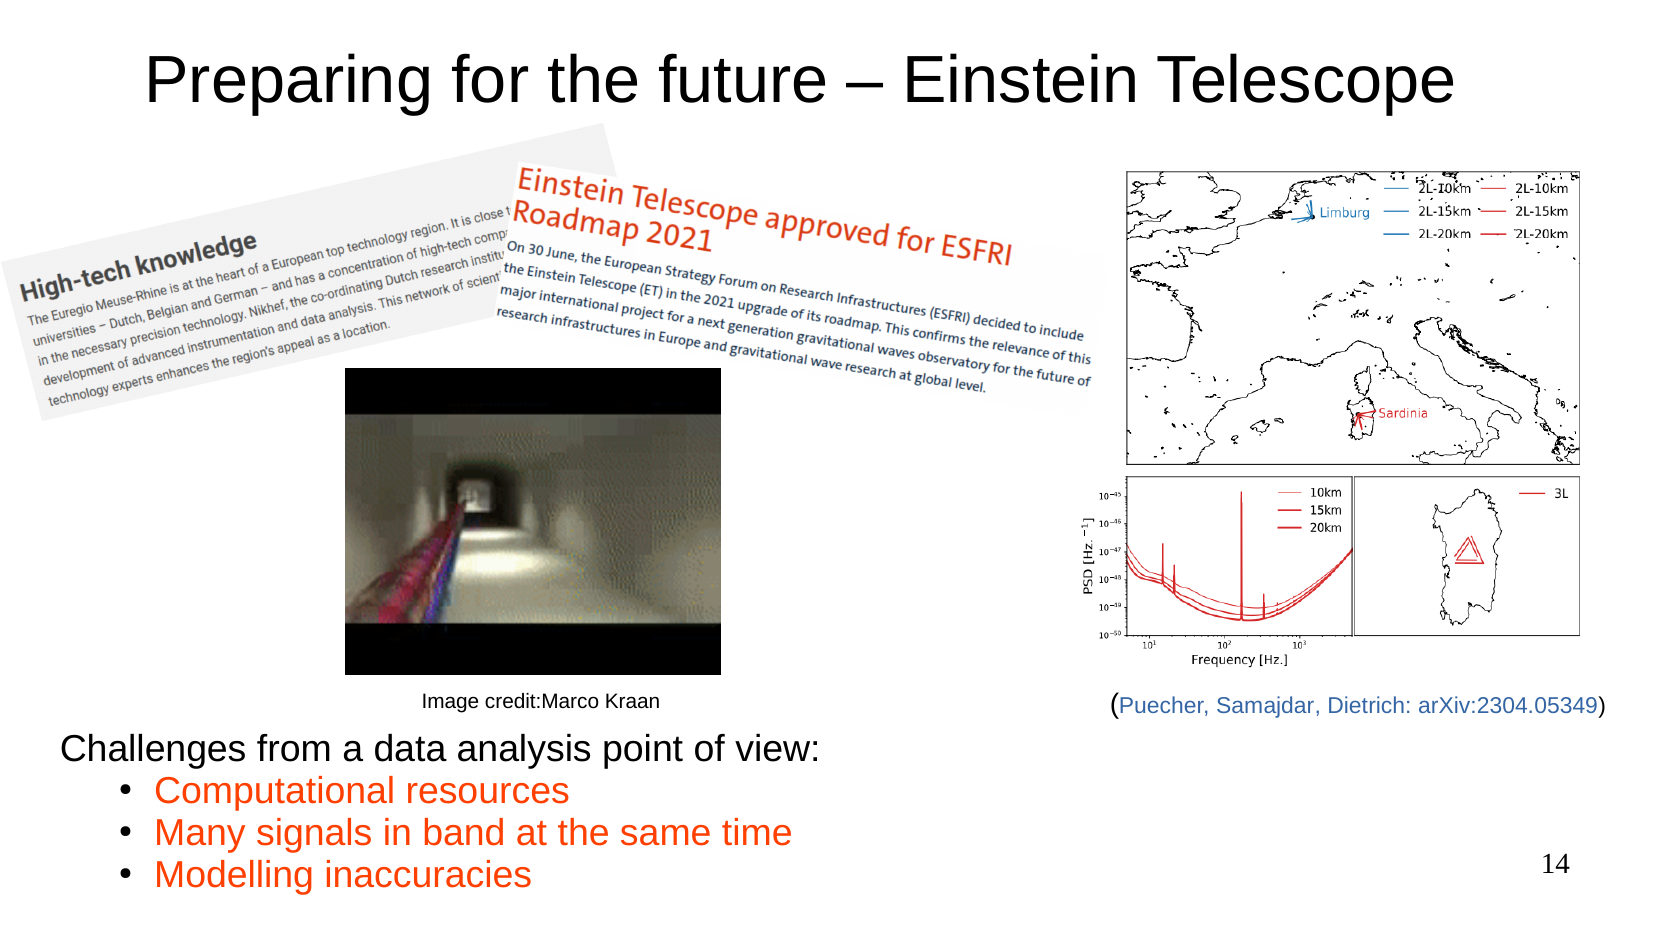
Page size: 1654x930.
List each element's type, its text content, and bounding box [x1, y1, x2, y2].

text_box Challenges from a data analysis point of view: Computational resources Many signals in band at the same time Modelling inaccuracies [45, 720, 866, 916]
picture [345, 368, 721, 676]
title Preparing for the future – Einstein Telescope [72, 24, 1531, 135]
text_box (Puecher, Samajdar, Dietrich: arXiv:2304.05349) [1095, 681, 1623, 736]
picture [0, 122, 1587, 676]
text_box Image credit:Marco Kraan [406, 681, 676, 721]
